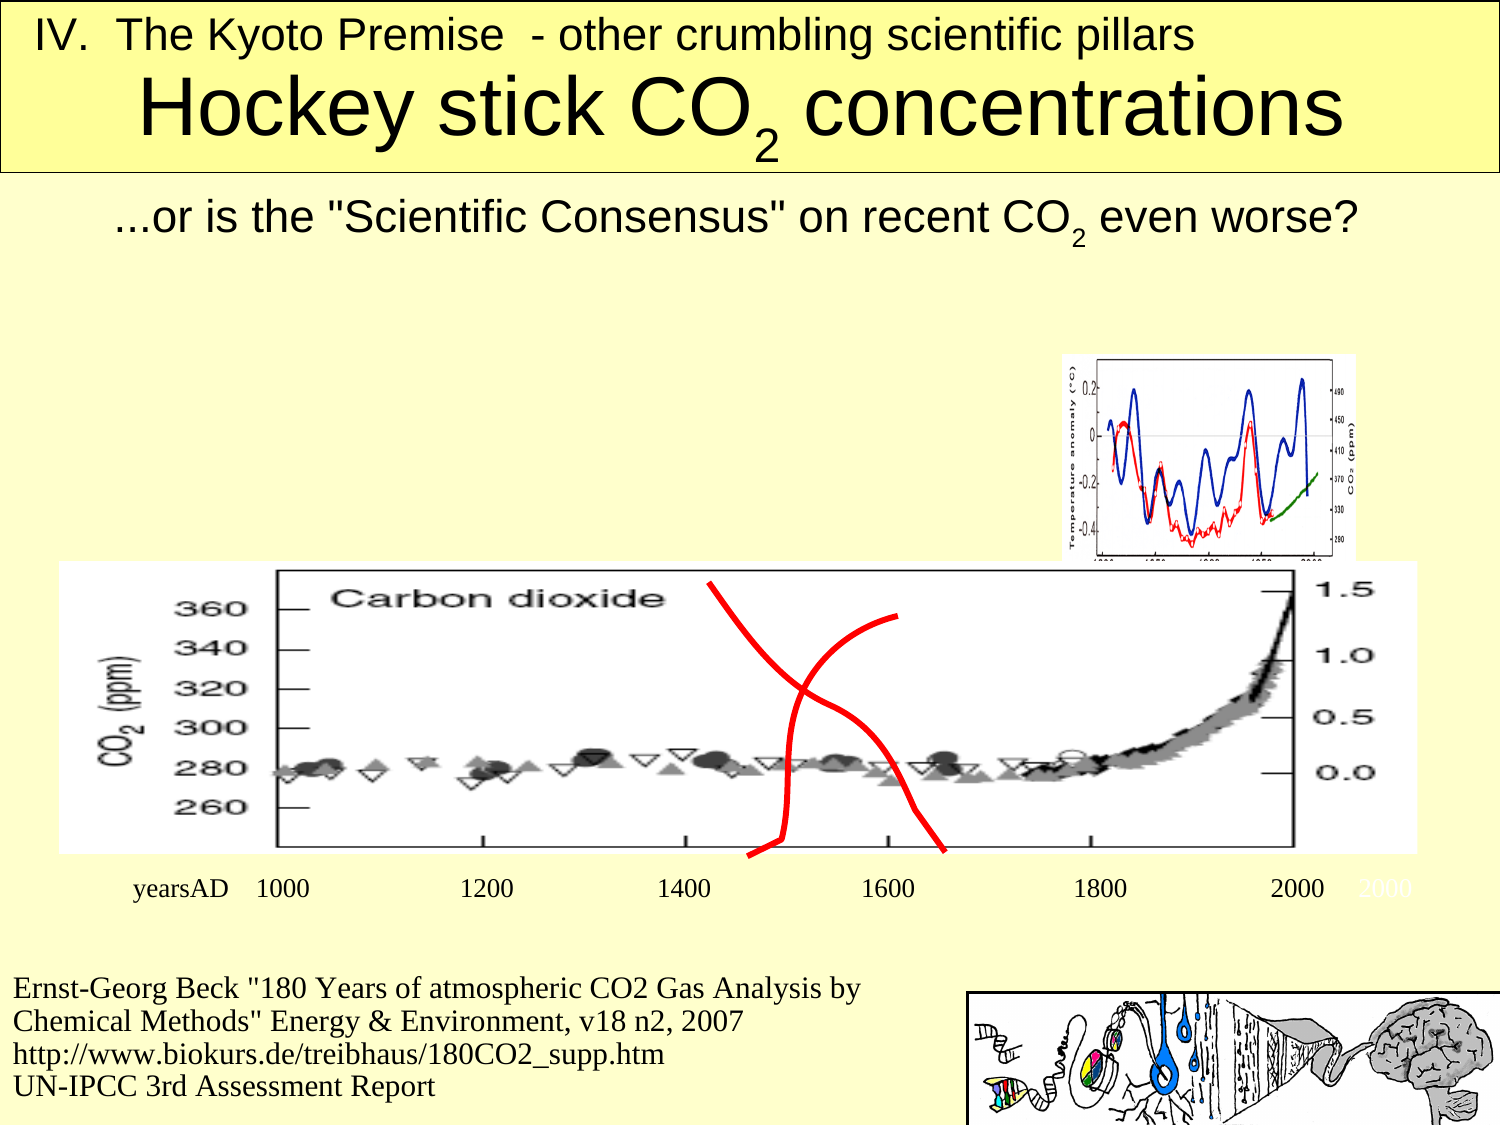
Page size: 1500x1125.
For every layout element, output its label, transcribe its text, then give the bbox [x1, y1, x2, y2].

list ...or is the "Scientific Consensus" on recent CO2 even worse? [106, 190, 1388, 258]
title IV. The Kyoto Premise - other crumbling scientific pillars Hockey stick CO2 concentrations [0, 0, 1500, 173]
text_box yearsAD 1000 1200 1400 1600 1800 2000 2000 [118, 868, 1448, 945]
picture [59, 354, 1418, 857]
text_box Ernst-Georg Beck "180 Years of atmospheric CO2 Gas Analysis by Chemical Methods" Energy & Environment, v18 n2, 2007 http://www.biokurs.de/treibhaus/180CO2_supp.htm UN-IPCC 3rd Assessment Report [12, 972, 940, 1125]
picture [969, 994, 1500, 1125]
